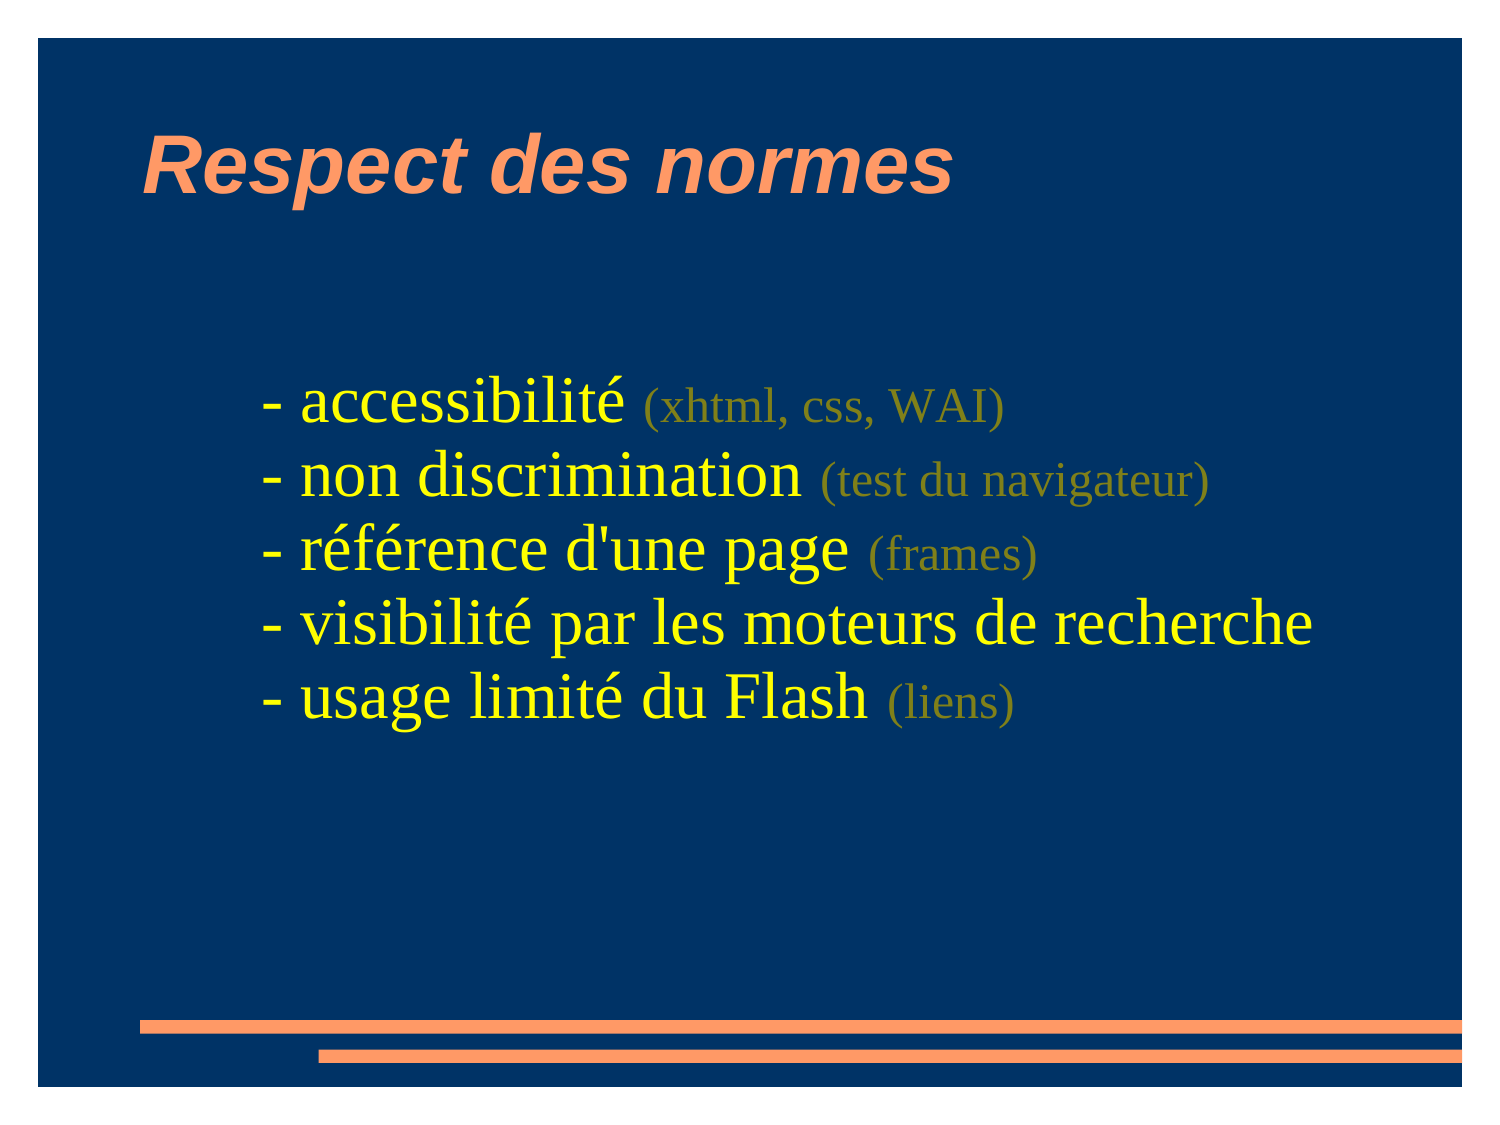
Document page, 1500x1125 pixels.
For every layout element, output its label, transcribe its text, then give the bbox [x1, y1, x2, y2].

title Respect des normes [142, 76, 1359, 253]
text_box - accessibilité (xhtml, css, WAI) - non discrimination (test du navigateur) - référence d'une page (frames) - visibilité par les moteurs de recherche - usage limité du Flash (liens) [261, 362, 1431, 767]
